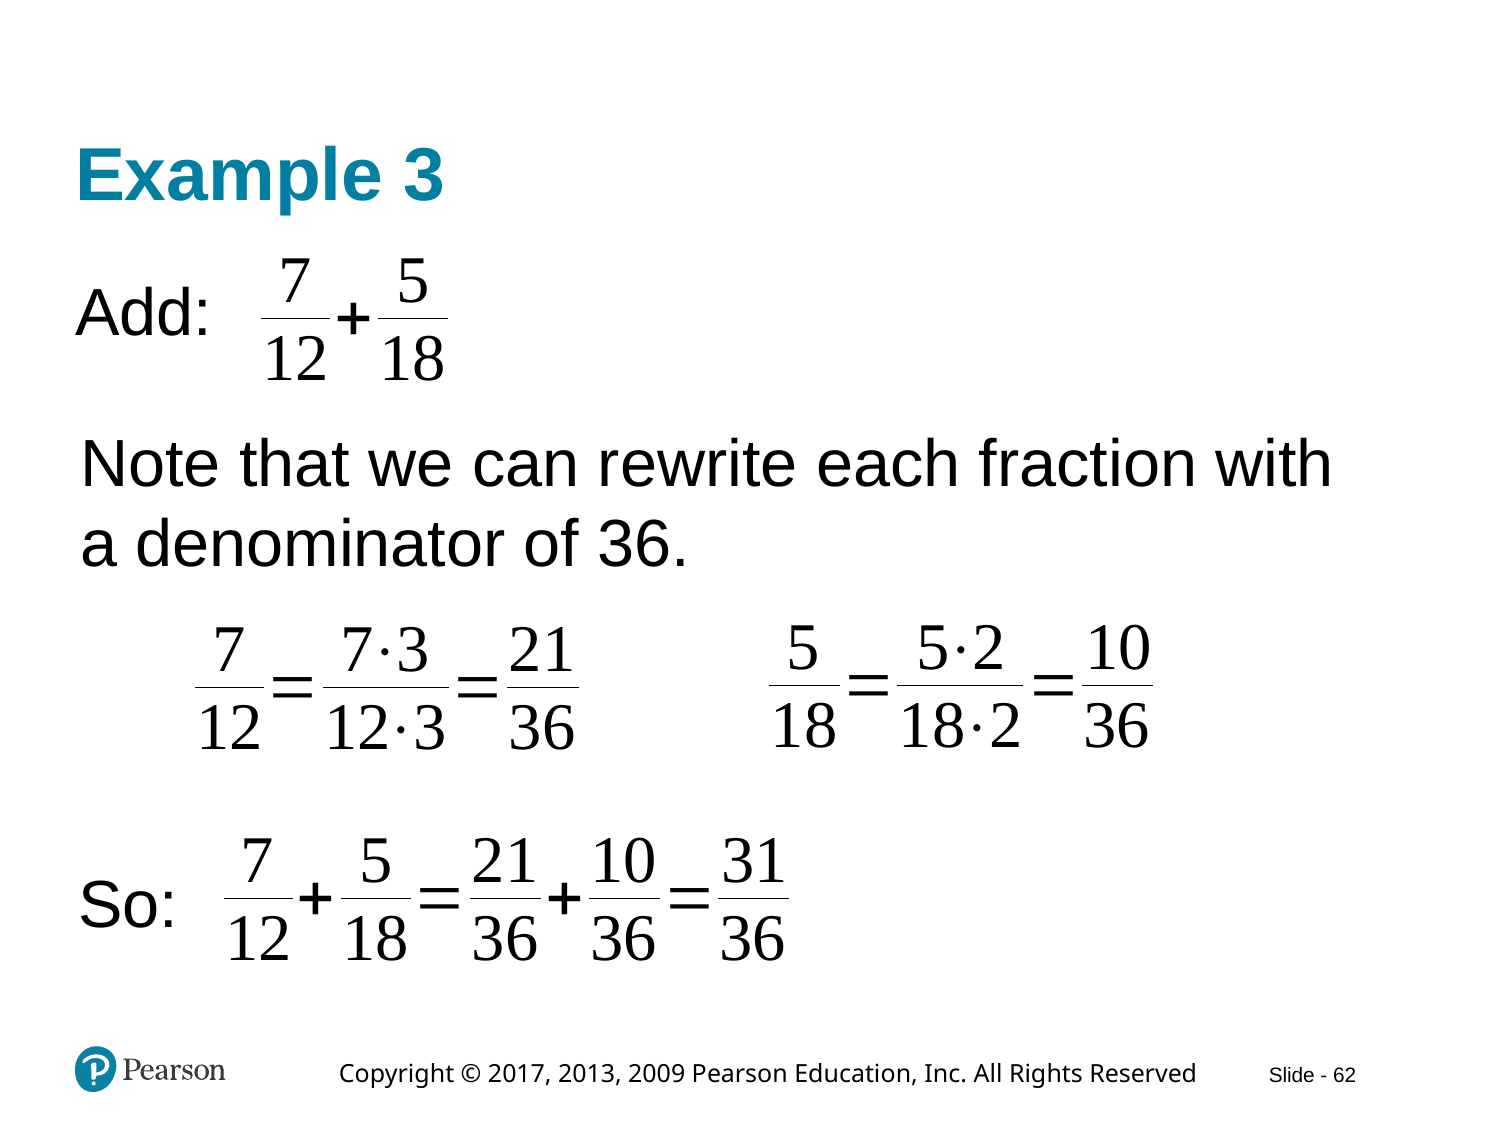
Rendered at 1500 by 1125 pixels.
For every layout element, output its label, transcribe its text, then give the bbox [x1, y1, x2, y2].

title Example 3 [75, 35, 1425, 216]
list Note that we can rewrite each fraction with a denominator of 36. [80, 419, 1353, 583]
chart [767, 610, 1155, 762]
list Add: [75, 268, 259, 356]
chart [222, 822, 791, 975]
chart [193, 611, 580, 764]
list So: [78, 860, 222, 948]
chart [259, 243, 451, 395]
